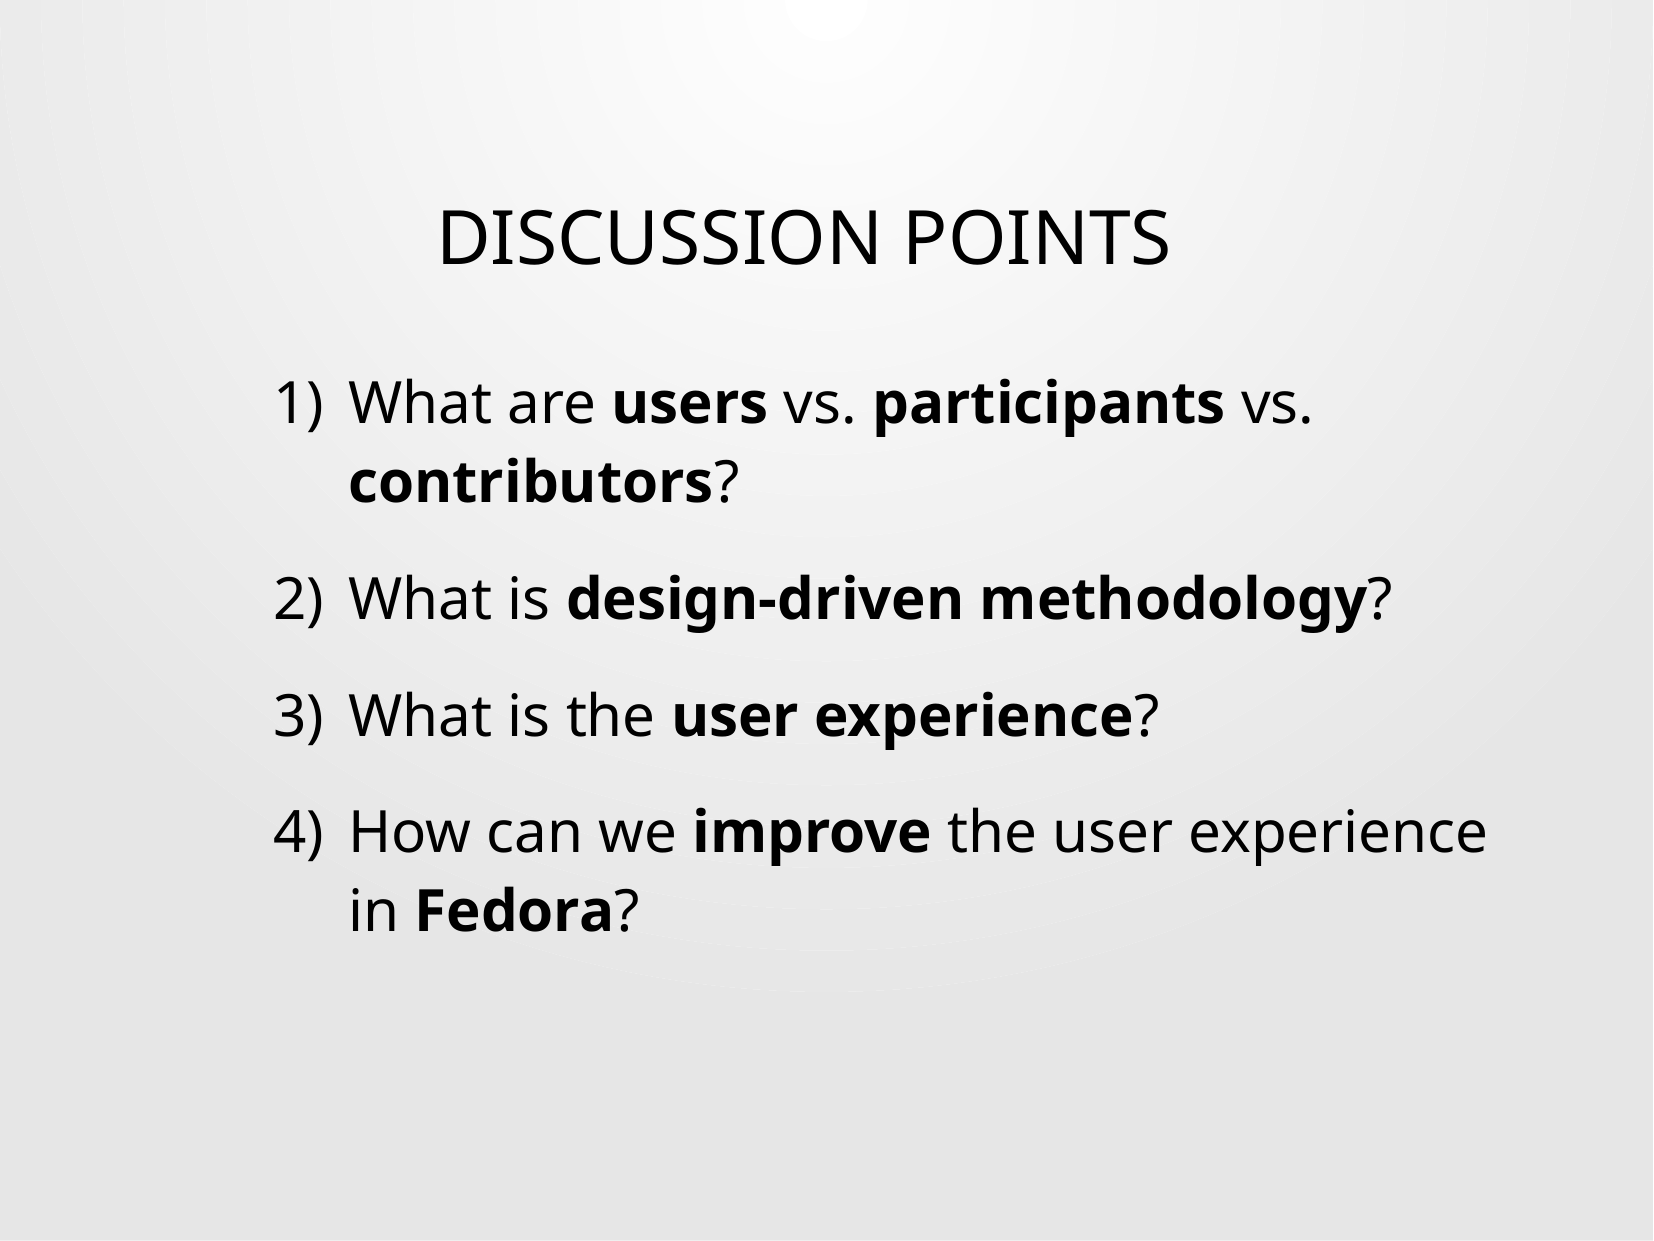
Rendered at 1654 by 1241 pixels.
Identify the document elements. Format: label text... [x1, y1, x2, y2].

text_box What are users vs. participants vs. contributors? What is design-driven methodology? What is the user experience? How can we improve the user experience in Fedora? [221, 353, 1555, 1016]
text_box DISCUSSION POINTS [421, 176, 1232, 287]
